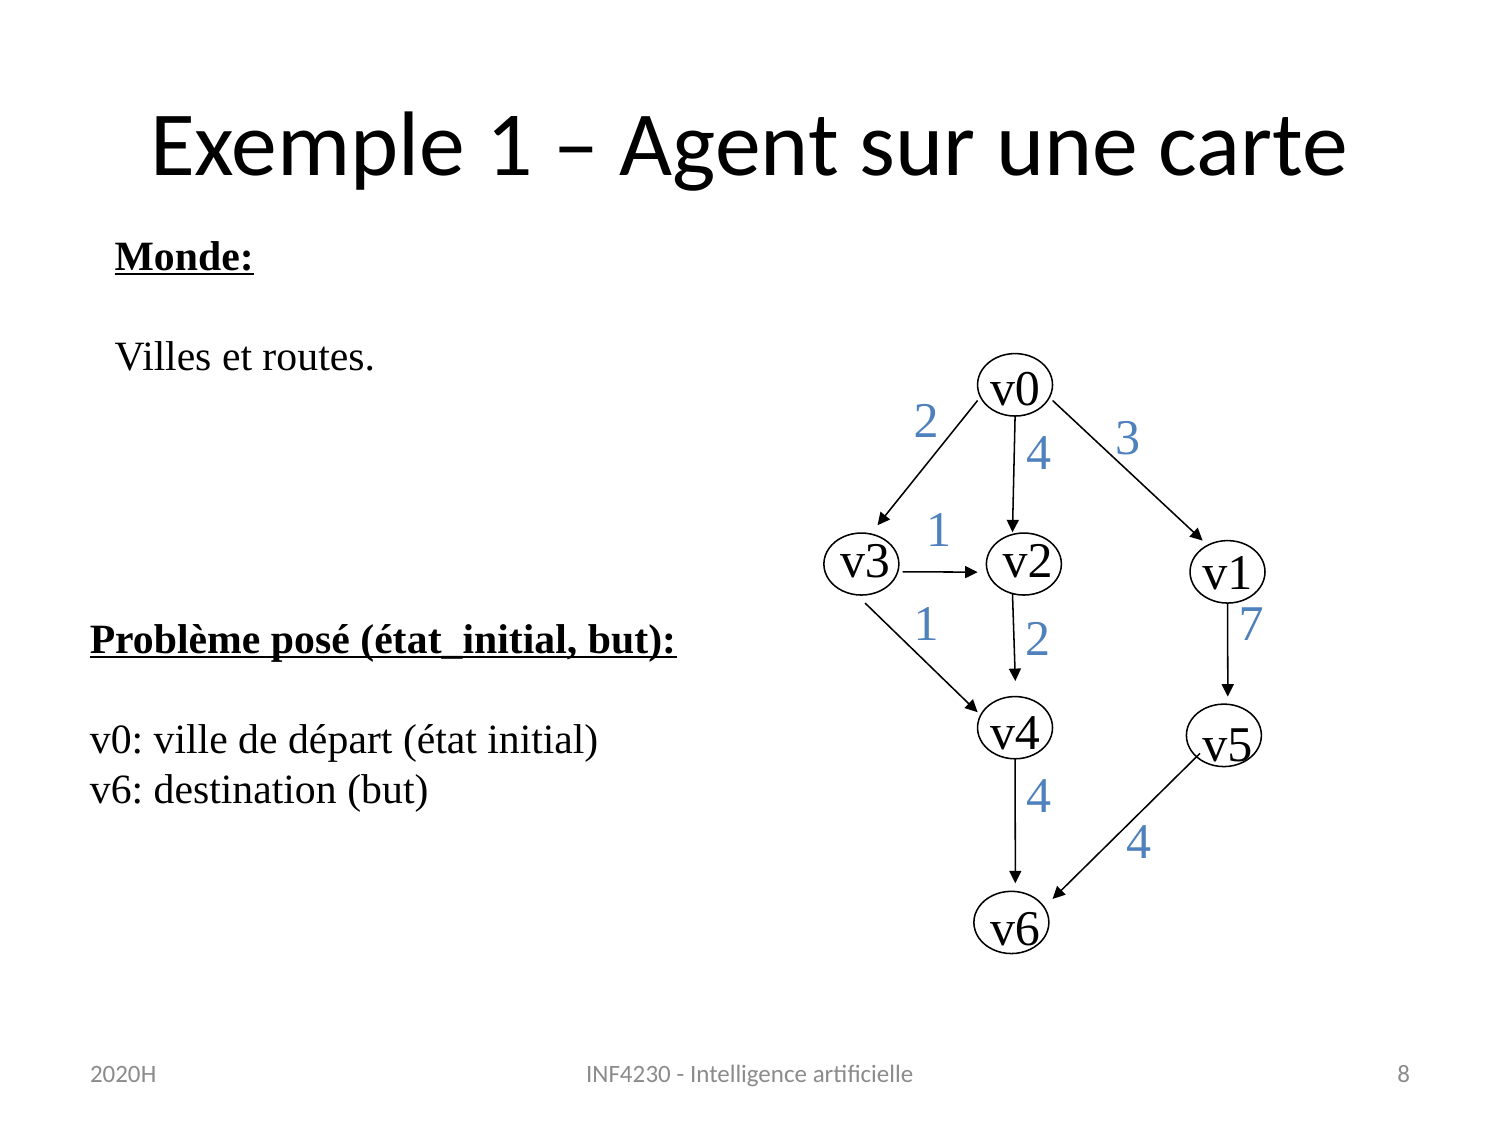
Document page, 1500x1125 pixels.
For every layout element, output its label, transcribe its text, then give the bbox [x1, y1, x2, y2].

title Exemple 1 – Agent sur une carte [75, 45, 1425, 233]
text_box Problème posé (état_initial, but): v0: ville de départ (état initial) v6: destination (but) [74, 604, 738, 870]
text_box 4 [1111, 801, 1166, 877]
footer INF4230 - Intelligence artificielle [512, 1042, 988, 1103]
text_box v5 [1187, 704, 1268, 779]
text_box 2 [898, 380, 954, 456]
text_box v1 [1187, 532, 1268, 608]
text_box v6 [975, 888, 1055, 964]
text_box 7 [1223, 583, 1279, 659]
text_box v3 [825, 519, 905, 595]
text_box 3 [1100, 397, 1155, 472]
text_box 4 [1011, 411, 1066, 487]
slide_number 2020H [75, 1042, 425, 1103]
text_box v0 [975, 347, 1055, 423]
text_box 1 [898, 583, 954, 659]
text_box v2 [987, 519, 1068, 595]
slide_number <numéro> [1074, 1042, 1425, 1103]
text_box 2 [1010, 597, 1065, 673]
text_box Monde: Villes et routes. [99, 221, 700, 436]
text_box 4 [1011, 754, 1066, 830]
text_box 1 [911, 489, 966, 565]
text_box v4 [975, 691, 1055, 767]
